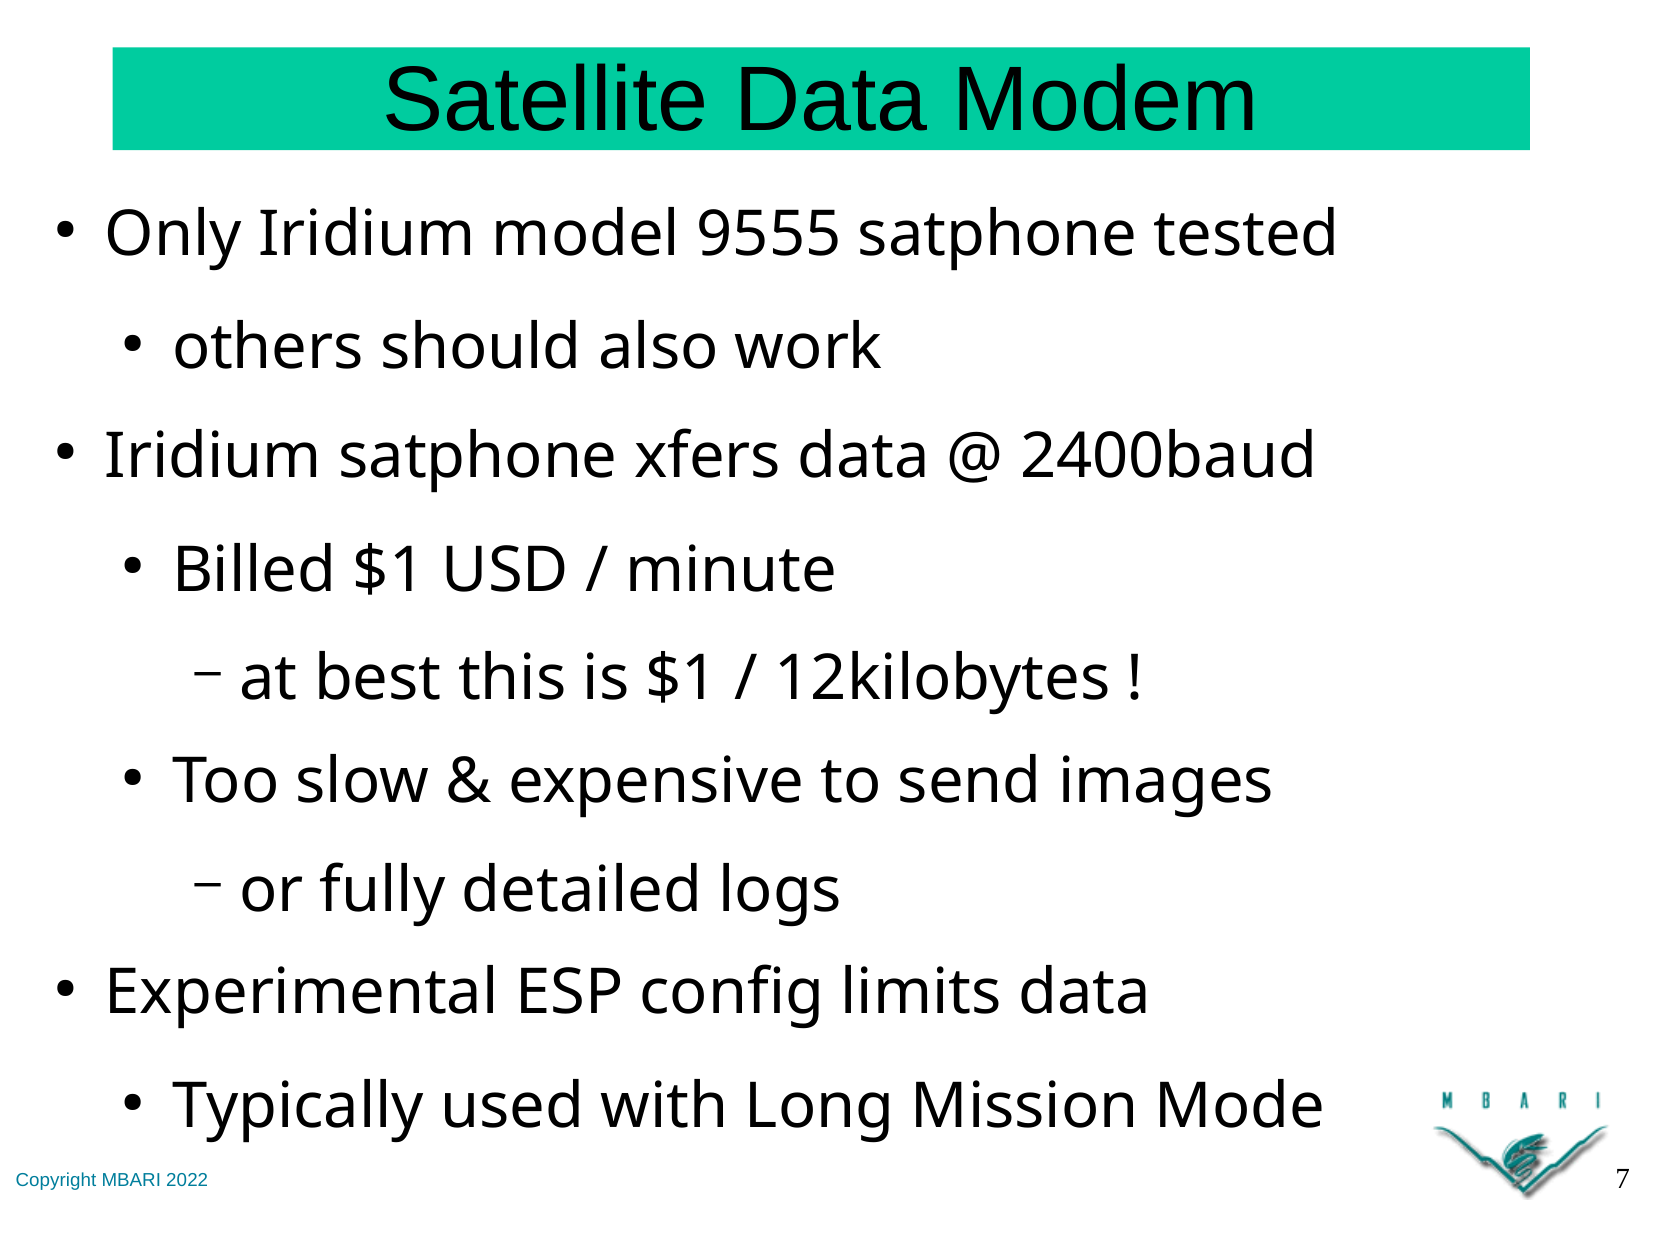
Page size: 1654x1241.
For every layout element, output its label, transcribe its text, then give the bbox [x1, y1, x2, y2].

list Only Iridium model 9555 satphone tested others should also work Iridium satphone xfers data @ 2400baud Billed $1 USD / minute at best this is $1 / 12kilobytes ! Too slow & expensive to send images or fully detailed logs Experimental ESP config limits data Typically used with Long Mission Mode [37, 187, 1613, 1156]
title Satellite Data Modem [112, 47, 1530, 151]
picture [1426, 1156, 1613, 1200]
